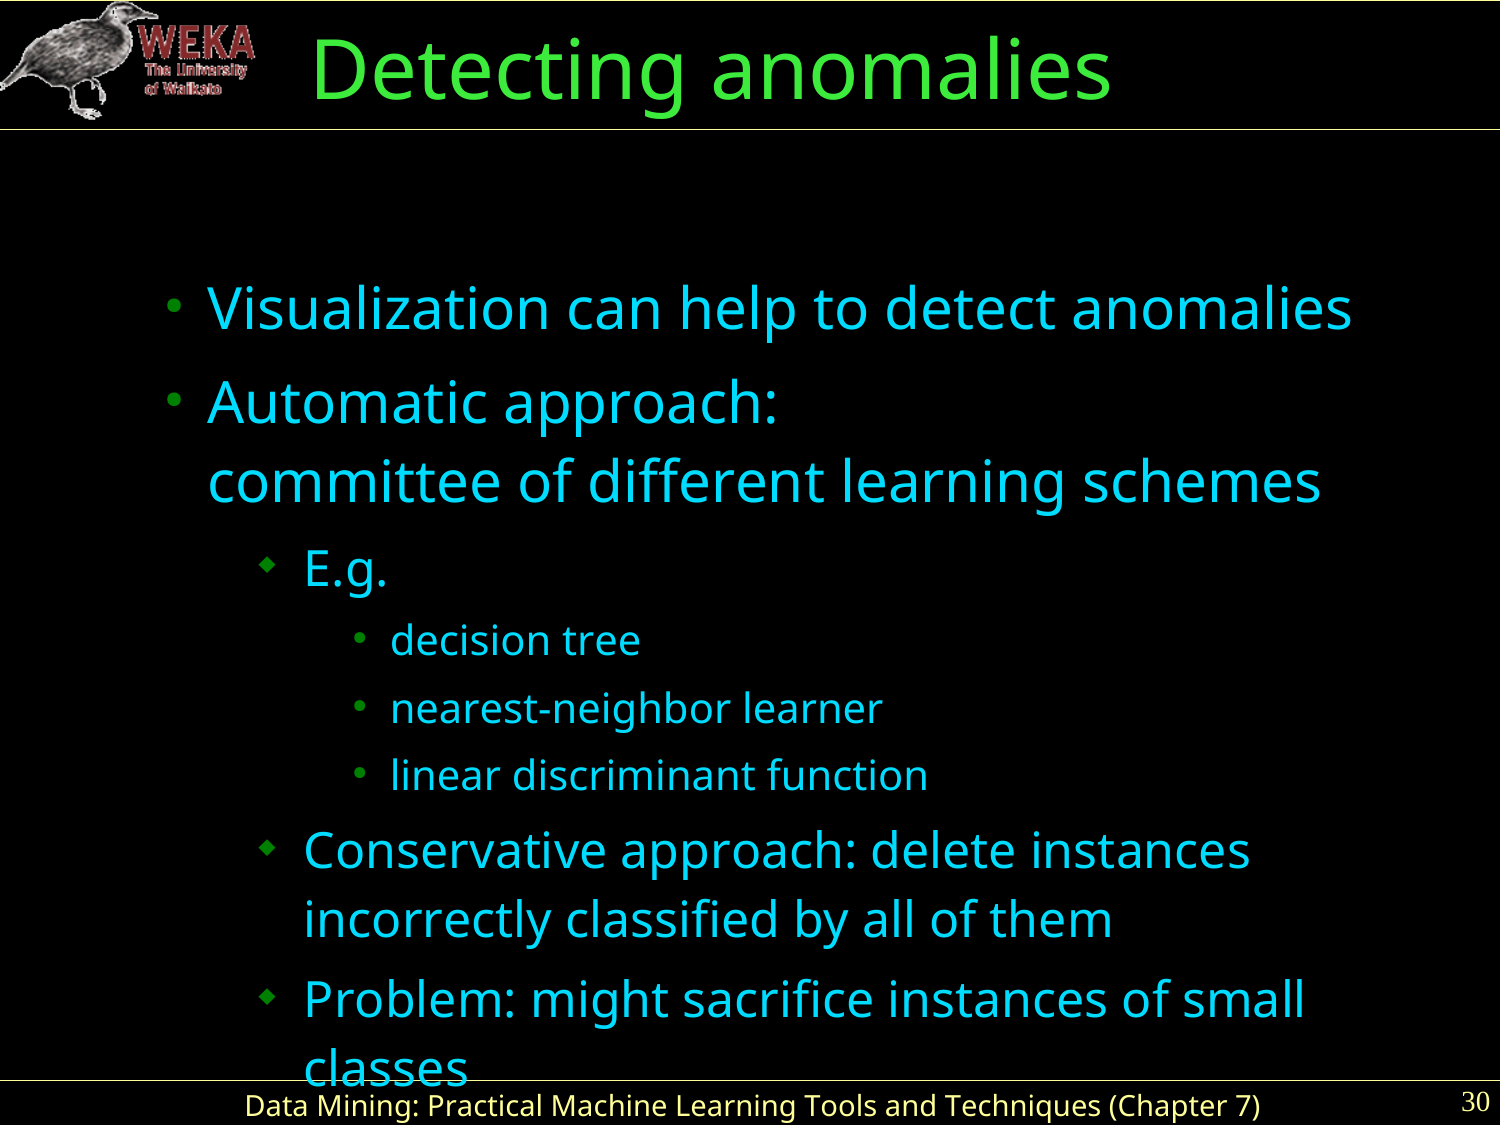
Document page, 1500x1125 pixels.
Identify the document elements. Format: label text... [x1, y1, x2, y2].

picture [0, 1, 266, 129]
text_box Visualization can help to detect anomalies Automatic approach: committee of different learning schemes E.g. decision tree nearest-neighbor learner linear discriminant function Conservative approach: delete instances incorrectly classified by all of them Problem: might sacrifice instances of small classes [149, 260, 1388, 936]
title Detecting anomalies [295, 0, 1500, 148]
